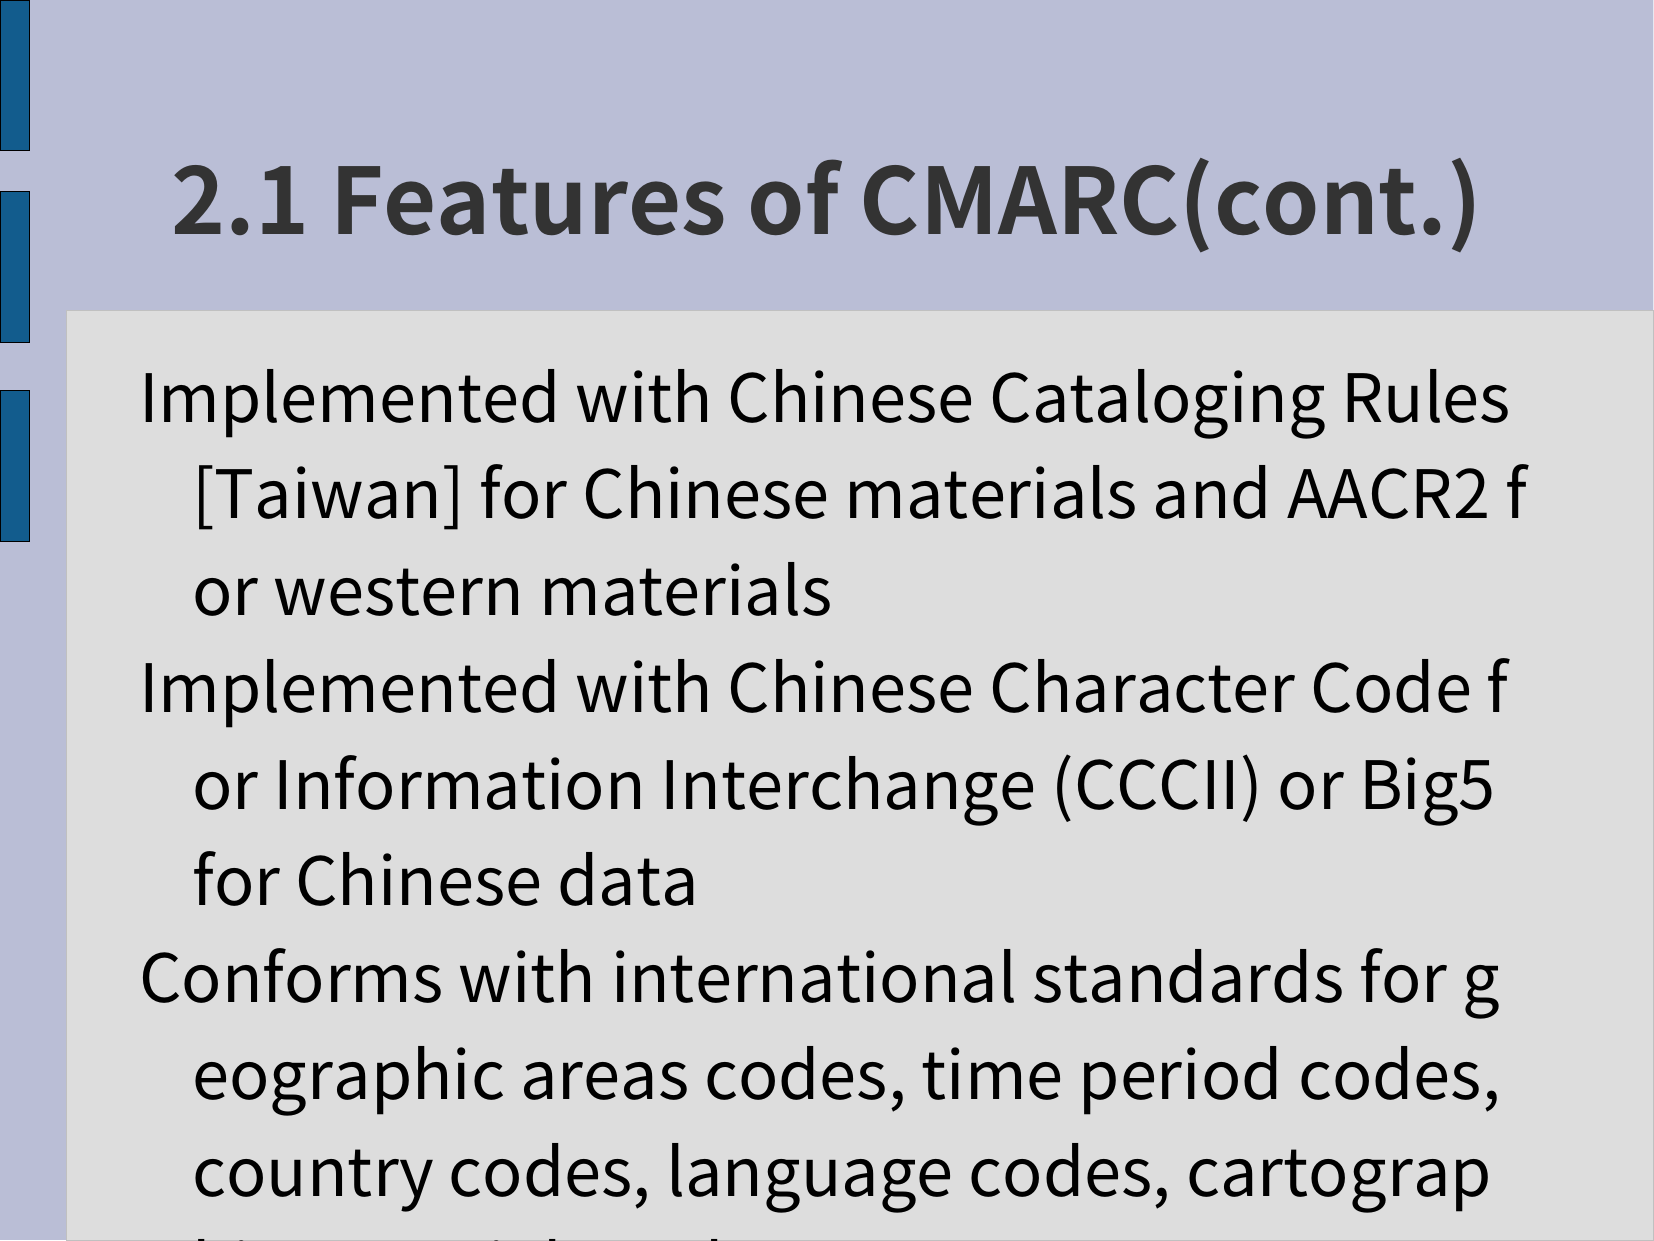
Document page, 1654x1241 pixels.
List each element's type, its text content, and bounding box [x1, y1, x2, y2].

title 2.1 Features of CMARC(cont.) [121, 91, 1534, 299]
list Implemented with Chinese Cataloging Rules[Taiwan] for Chinese materials and AACR2 for western materials Implemented with Chinese Character Code for Information Interchange (CCCII) or Big5 for Chinese data Conforms with international standards for geographic areas codes, time period codes, country codes, language codes, cartographic materials codes Designs Concise CMARC for small libraries [121, 344, 1534, 1146]
